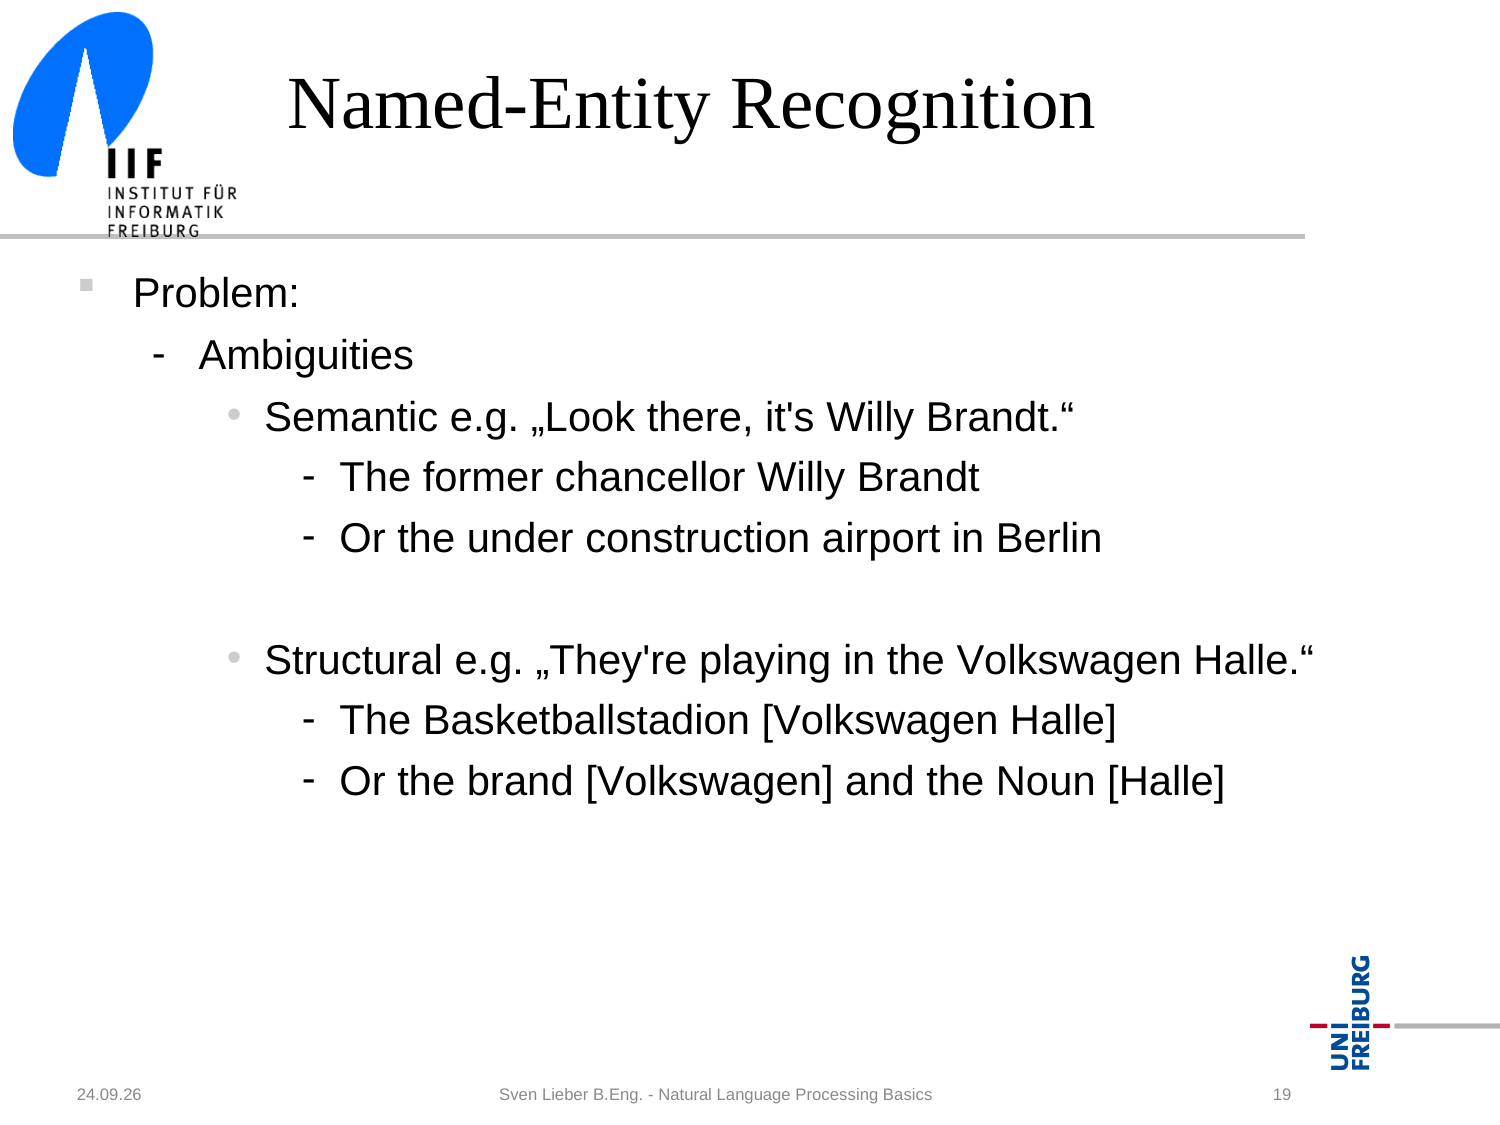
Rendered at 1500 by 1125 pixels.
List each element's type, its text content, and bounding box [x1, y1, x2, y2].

list Problem: Ambiguities Semantic e.g. „Look there, it's Willy Brandt.“ The former chancellor Willy Brandt Or the under construction airport in Berlin Structural e.g. „They're playing in the Volkswagen Halle.“ The Basketballstadion [Volkswagen Halle] Or the brand [Volkswagen] and the Noun [Halle] [76, 265, 1359, 896]
title Named-Entity Recognition [272, 46, 1306, 152]
picture [13, 12, 237, 237]
picture [1310, 956, 1500, 1070]
